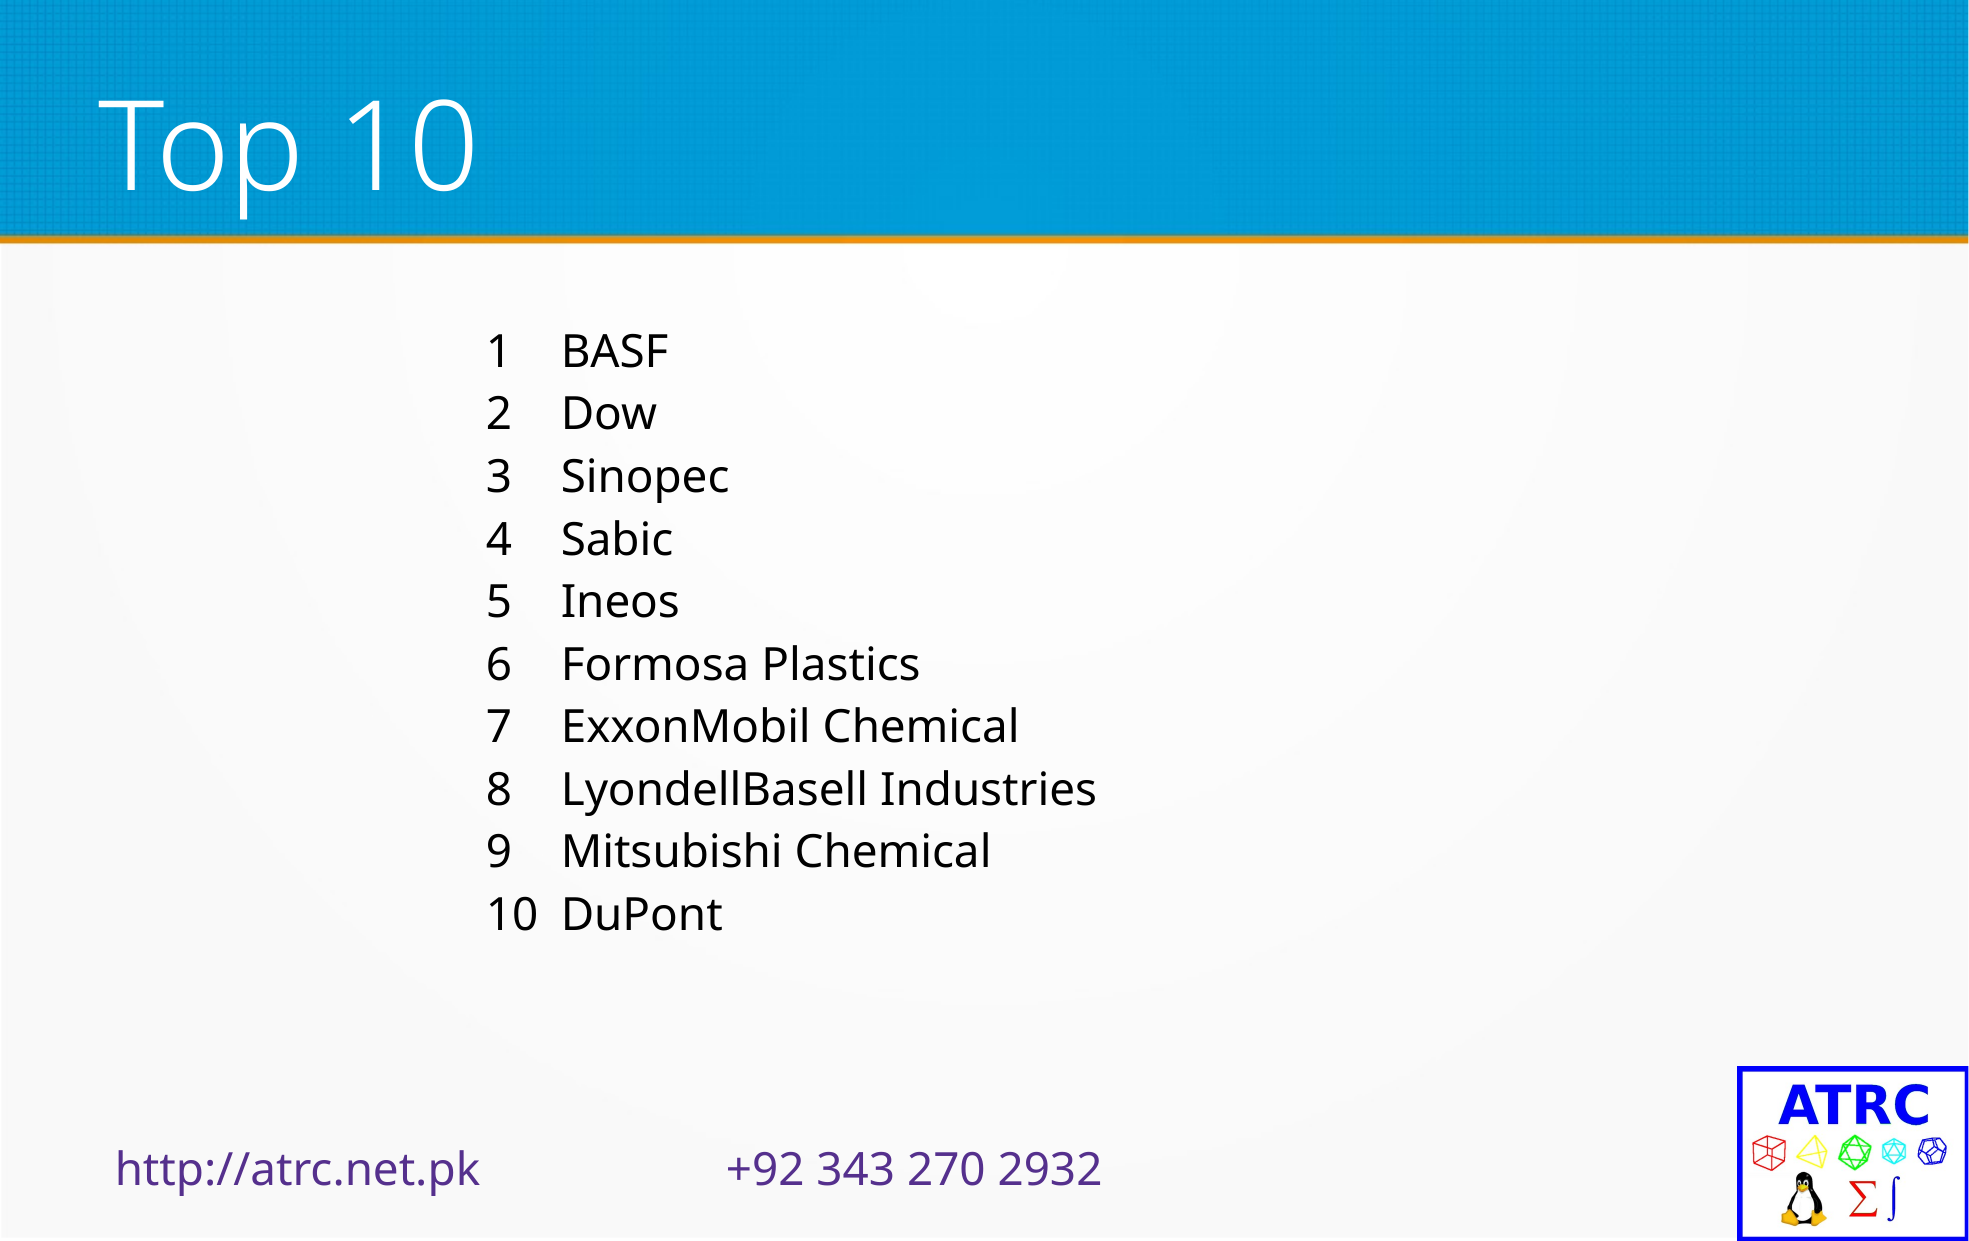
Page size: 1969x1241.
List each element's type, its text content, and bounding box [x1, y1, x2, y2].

text_box 1 BASF 2 Dow 3 Sinopec 4 Sabic 5 Ineos 6 Formosa Plastics 7 ExxonMobil Chemical 8 LyondellBasell Industries 9 Mitsubishi Chemical 10 DuPont [480, 332, 1258, 931]
title Top 10 [98, 19, 1870, 227]
picture [0, 233, 1969, 1241]
